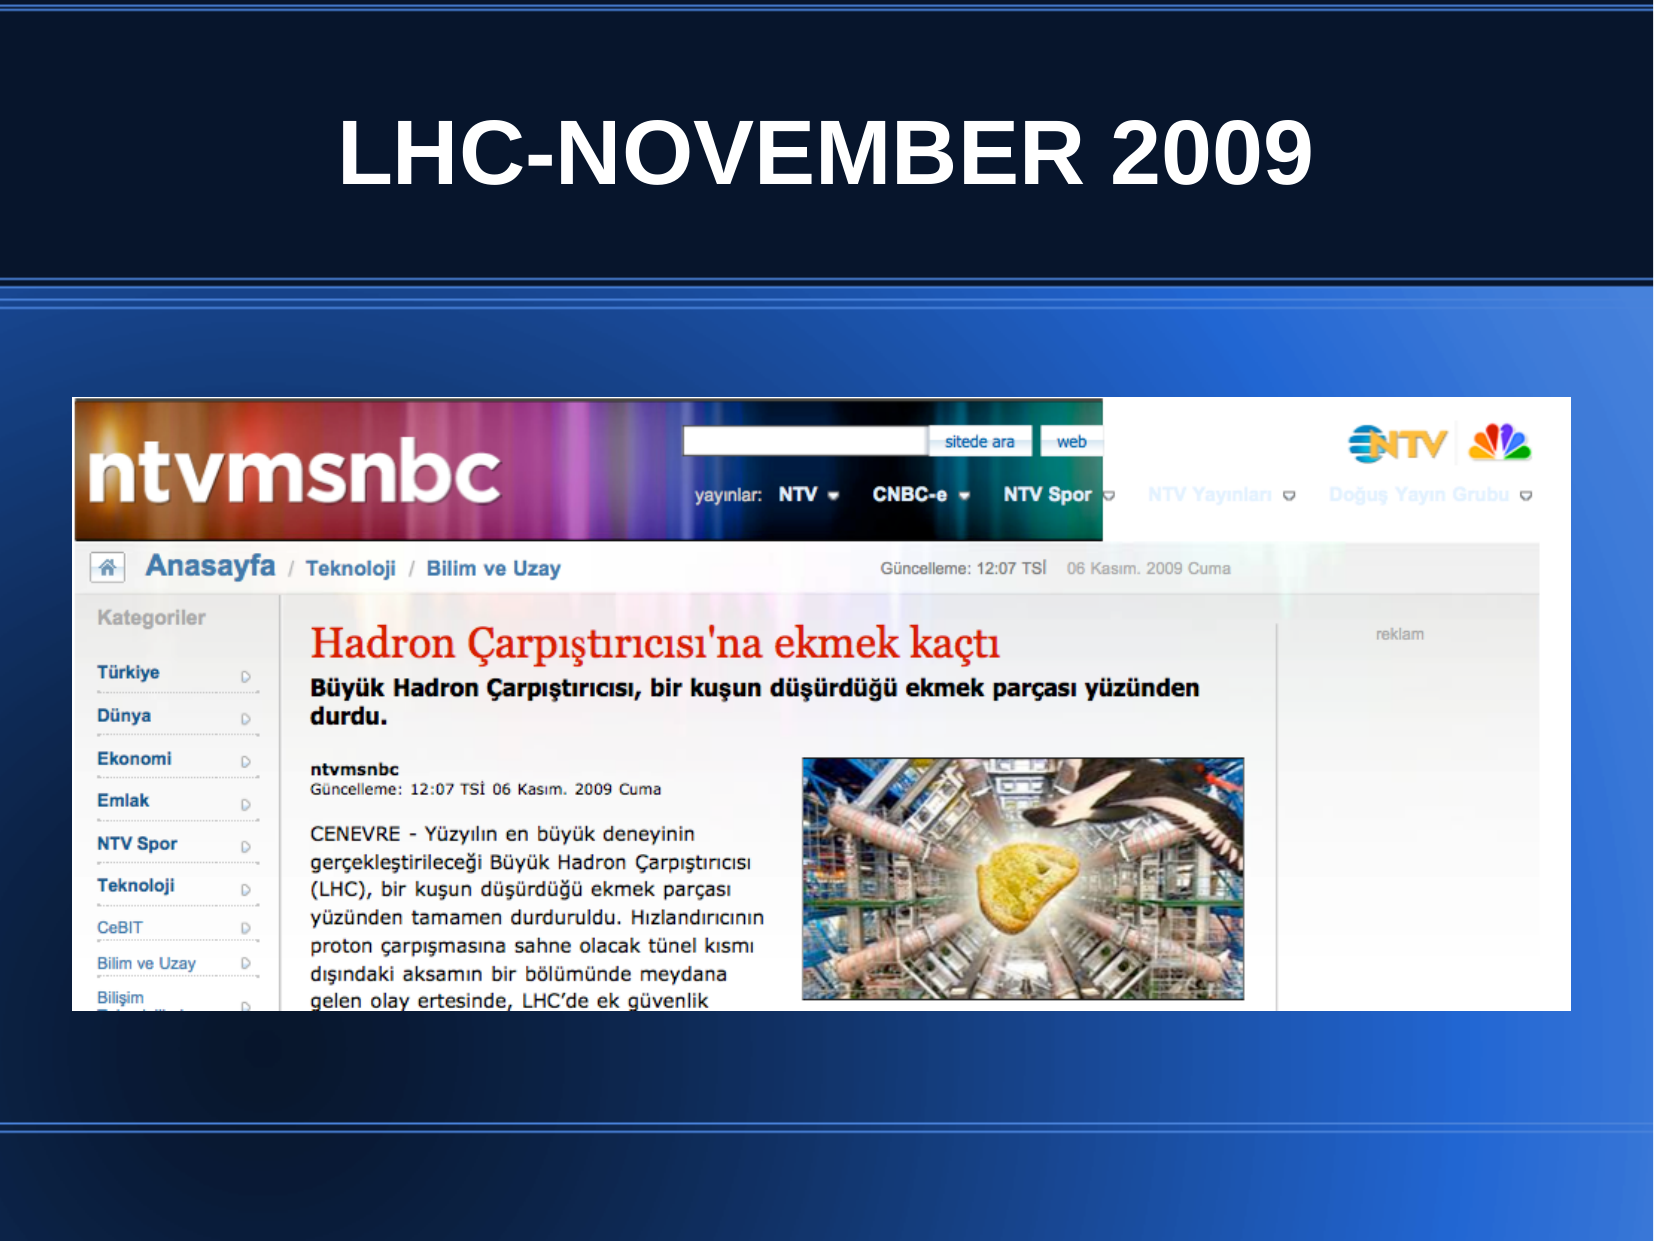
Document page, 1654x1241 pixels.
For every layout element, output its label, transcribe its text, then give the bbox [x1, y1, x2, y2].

picture [0, 0, 1654, 1241]
title LHC-NOVEMBER 2009 [82, 50, 1571, 256]
